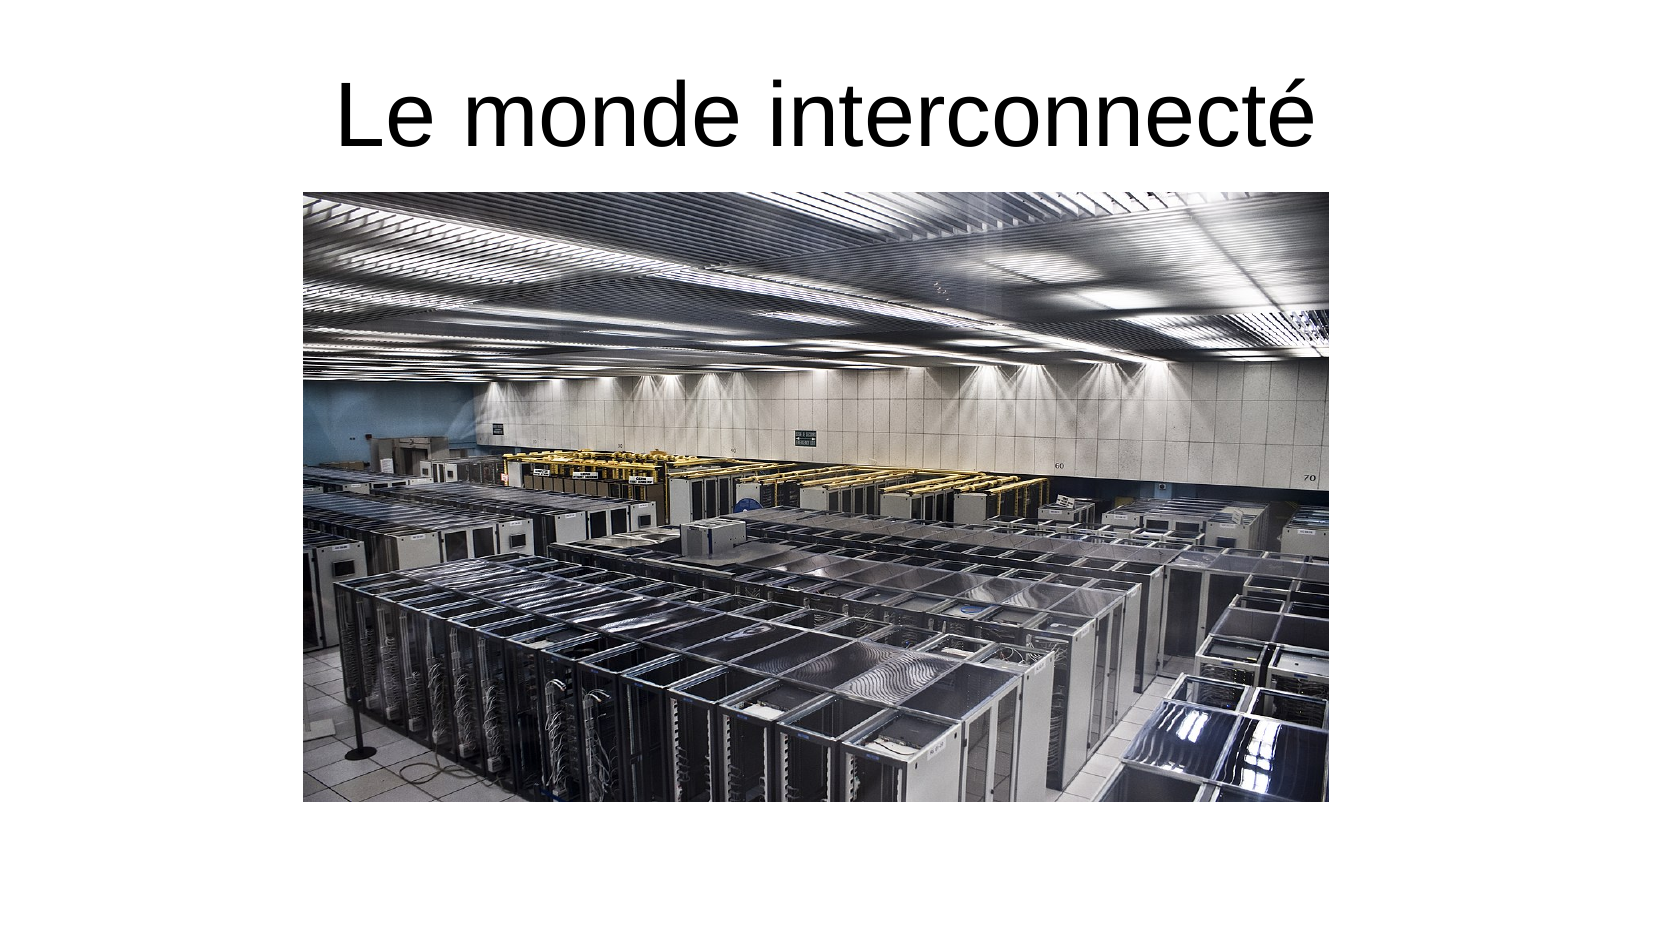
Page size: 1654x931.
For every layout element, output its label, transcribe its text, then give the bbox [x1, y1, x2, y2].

picture [303, 192, 1329, 802]
title Le monde interconnecté [82, 37, 1571, 193]
